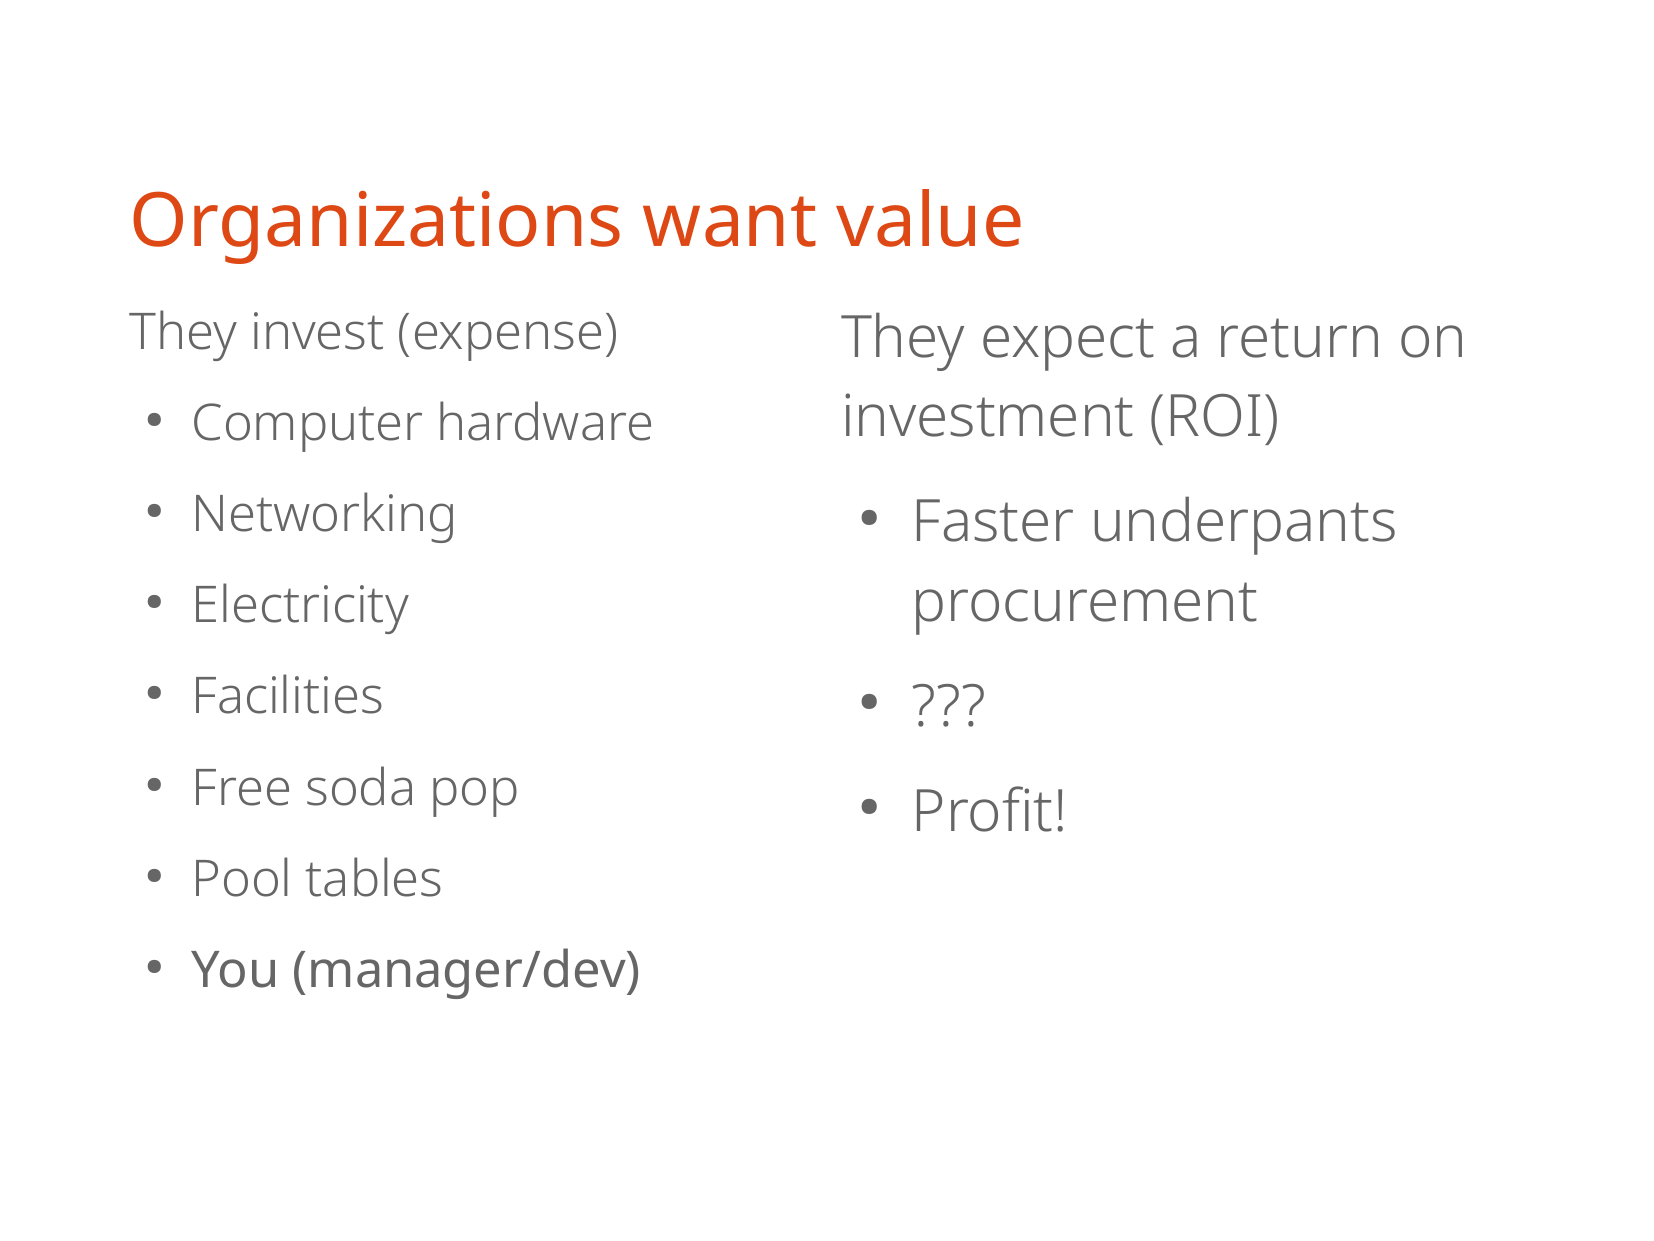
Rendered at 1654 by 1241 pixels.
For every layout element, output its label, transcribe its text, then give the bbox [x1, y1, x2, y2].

title Organizations want value [129, 153, 1518, 281]
list They expect a return on investment (ROI) Faster underpants procurement ??? Profit! [841, 295, 1519, 1010]
list They invest (expense) Computer hardware Networking Electricity Facilities Free soda pop Pool tables You (manager/dev) [129, 295, 808, 1010]
